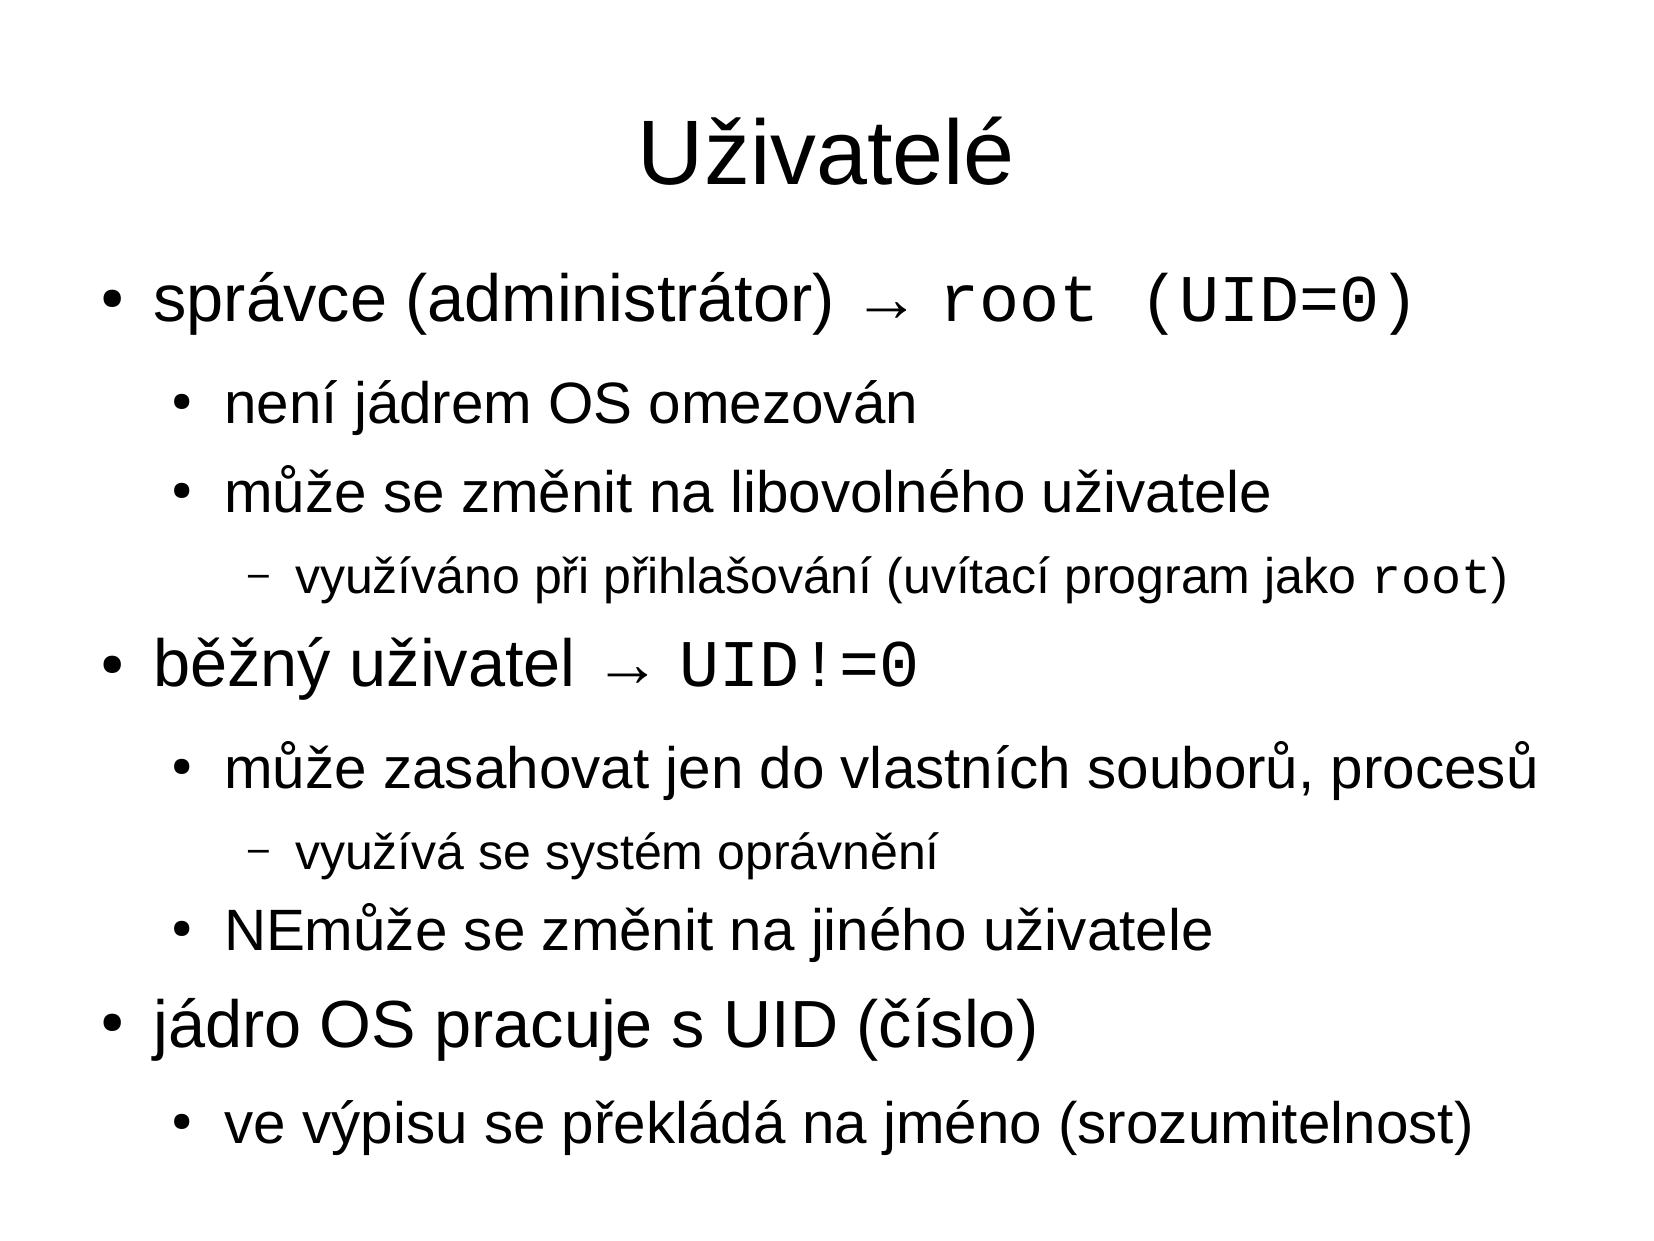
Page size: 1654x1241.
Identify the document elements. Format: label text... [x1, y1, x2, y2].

title Uživatelé [82, 56, 1571, 250]
list správce (administrátor) → root (UID=0) není jádrem OS omezován může se změnit na libovolného uživatele využíváno při přihlašování (uvítací program jako root) běžný uživatel → UID!=0 může zasahovat jen do vlastních souborů, procesů využívá se systém oprávnění NEmůže se změnit na jiného uživatele jádro OS pracuje s UID (číslo) ve výpisu se překládá na jméno (srozumitelnost) [82, 260, 1571, 1154]
